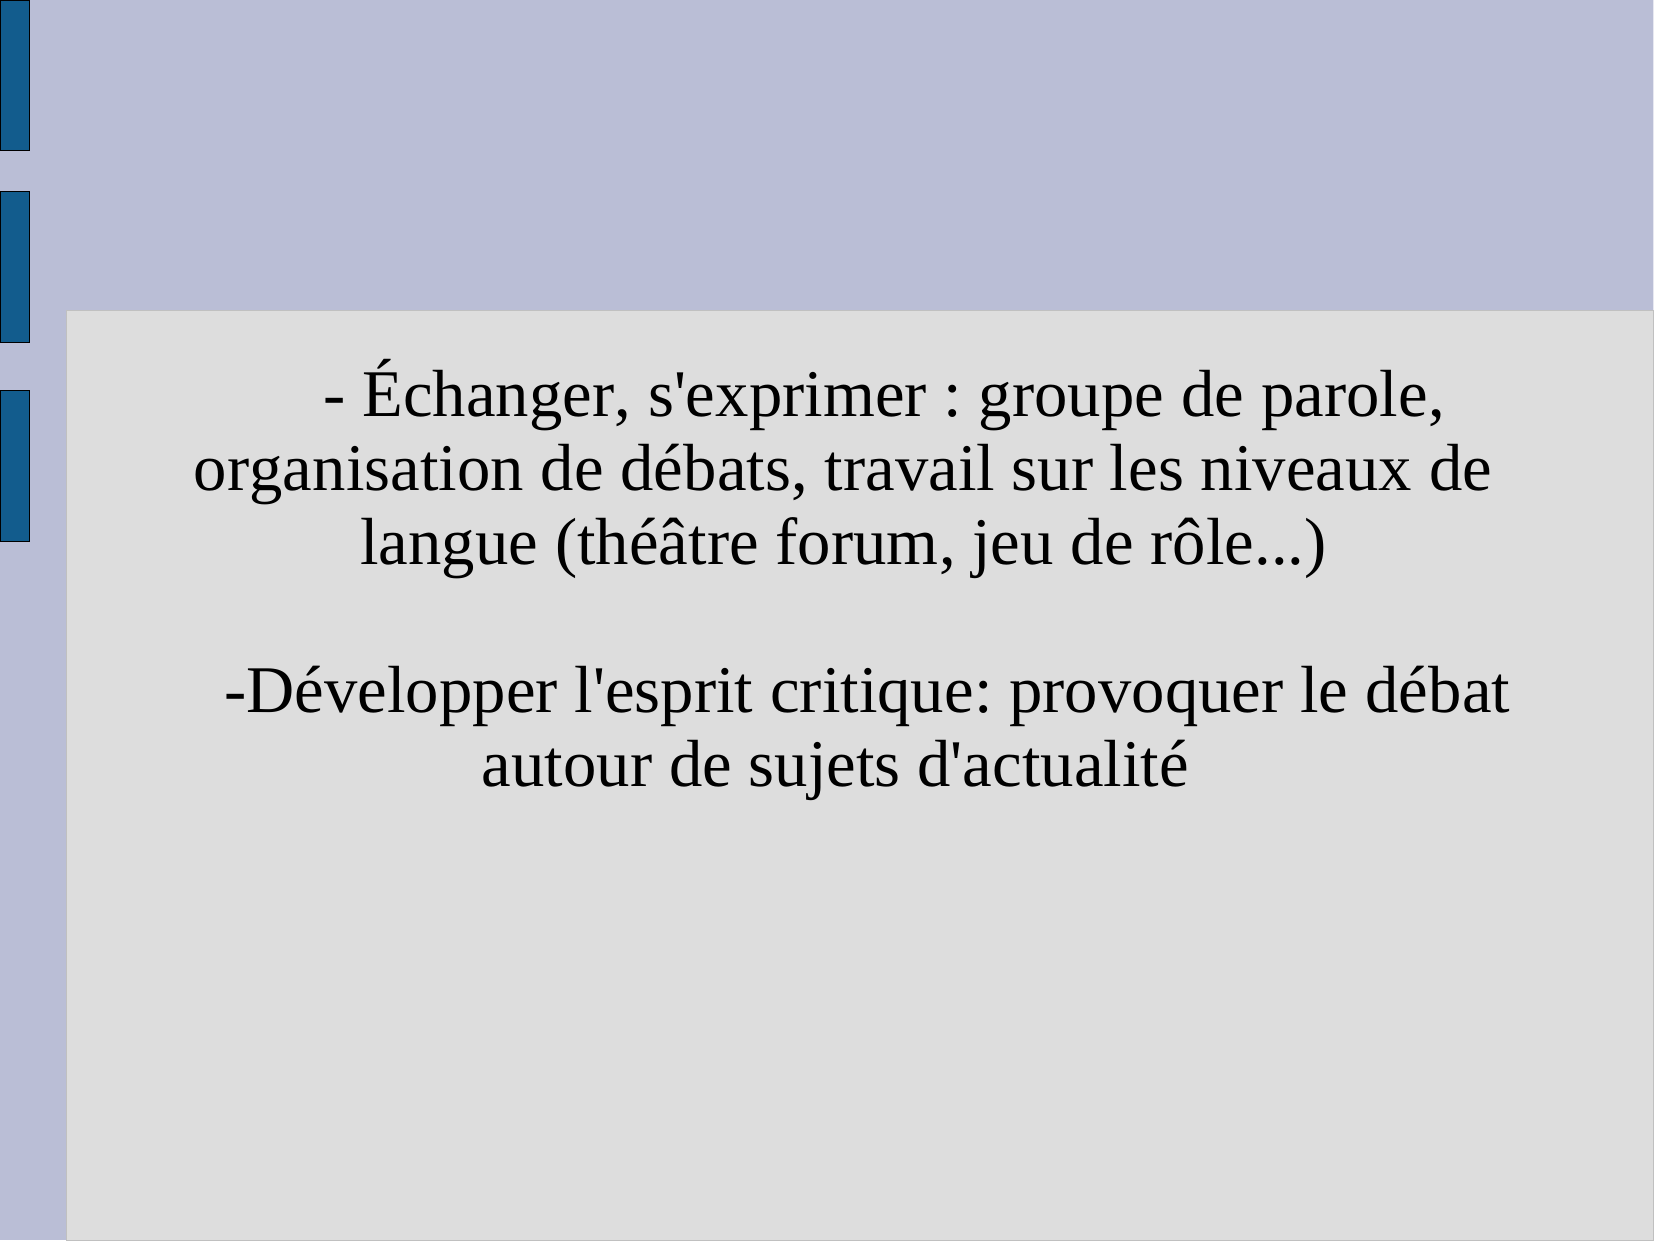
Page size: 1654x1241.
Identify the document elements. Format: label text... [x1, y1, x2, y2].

subtitle - Échanger, s'exprimer : groupe de parole, organisation de débats, travail sur les niveaux de langue (théâtre forum, jeu de rôle...) -Développer l'esprit critique: provoquer le débat autour de sujets d'actualité [82, 56, 1571, 1102]
